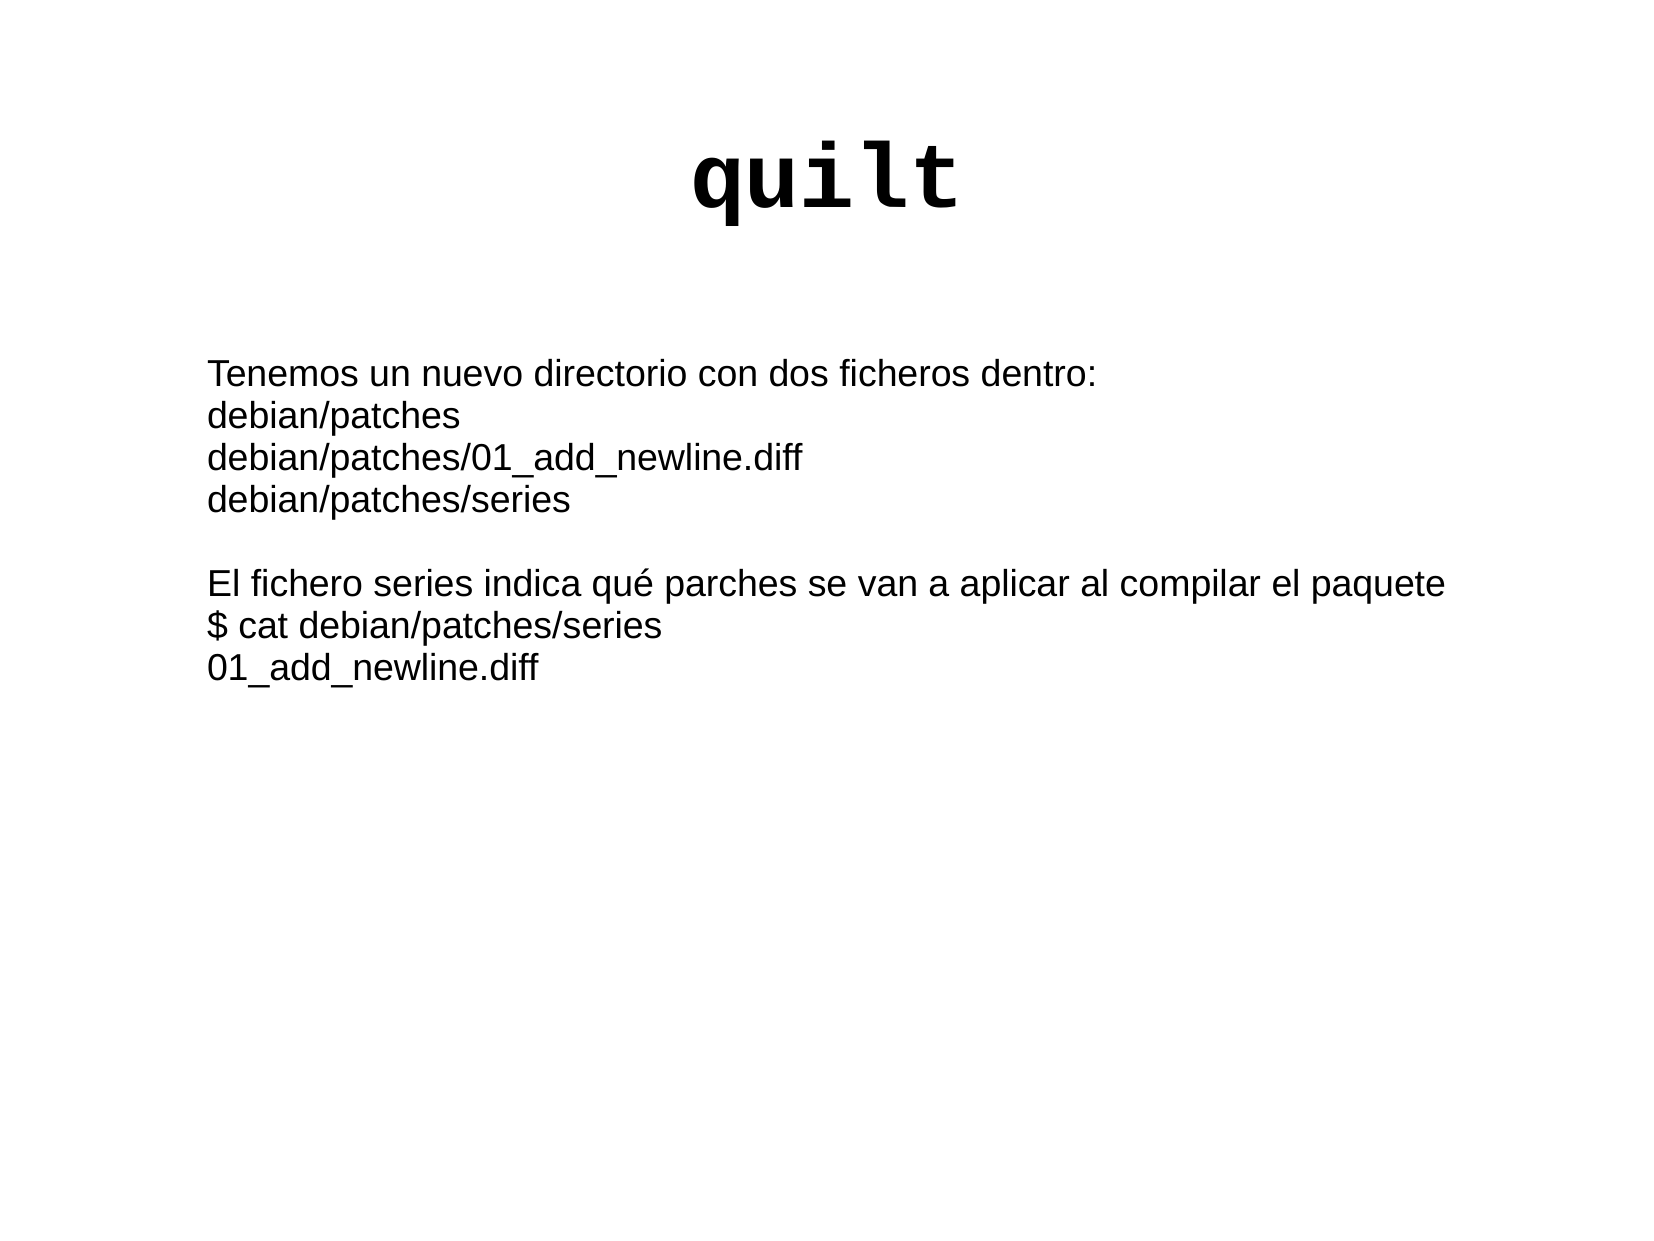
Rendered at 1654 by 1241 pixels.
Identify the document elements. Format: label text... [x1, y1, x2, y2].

list Tenemos un nuevo directorio con dos ficheros dentro: debian/patches debian/patches/01_add_newline.diff debian/patches/series El fichero series indica qué parches se van a aplicar al compilar el paquete $ cat debian/patches/series 01_add_newline.diff [121, 344, 1534, 1127]
title quilt [121, 102, 1534, 311]
